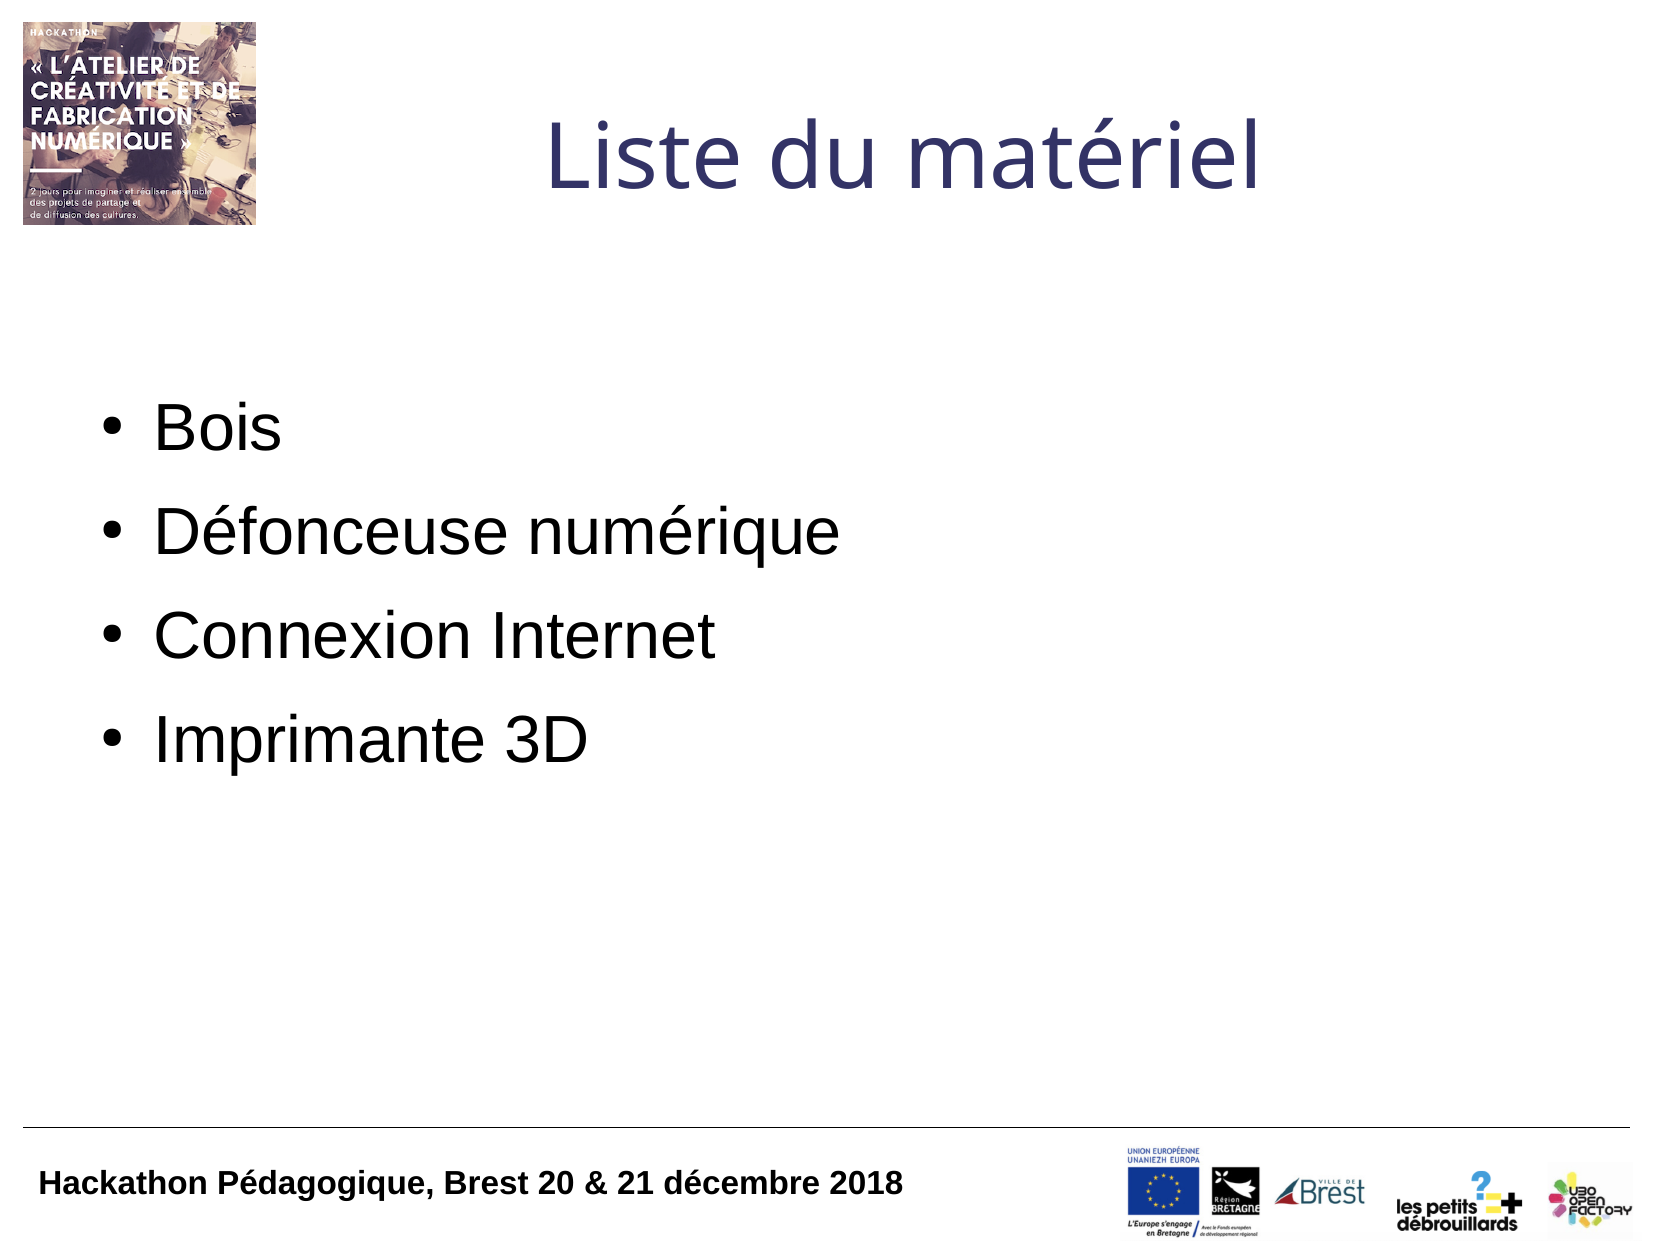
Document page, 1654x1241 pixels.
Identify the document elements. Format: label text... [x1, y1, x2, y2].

text_box Hackathon Pédagogique, Brest 20 & 21 décembre 2018 [23, 1157, 945, 1211]
picture [1120, 1137, 1642, 1241]
title Liste du matériel [236, 49, 1571, 257]
list Bois Défonceuse numérique Connexion Internet Imprimante 3D [82, 389, 1571, 1109]
picture [23, 22, 256, 225]
